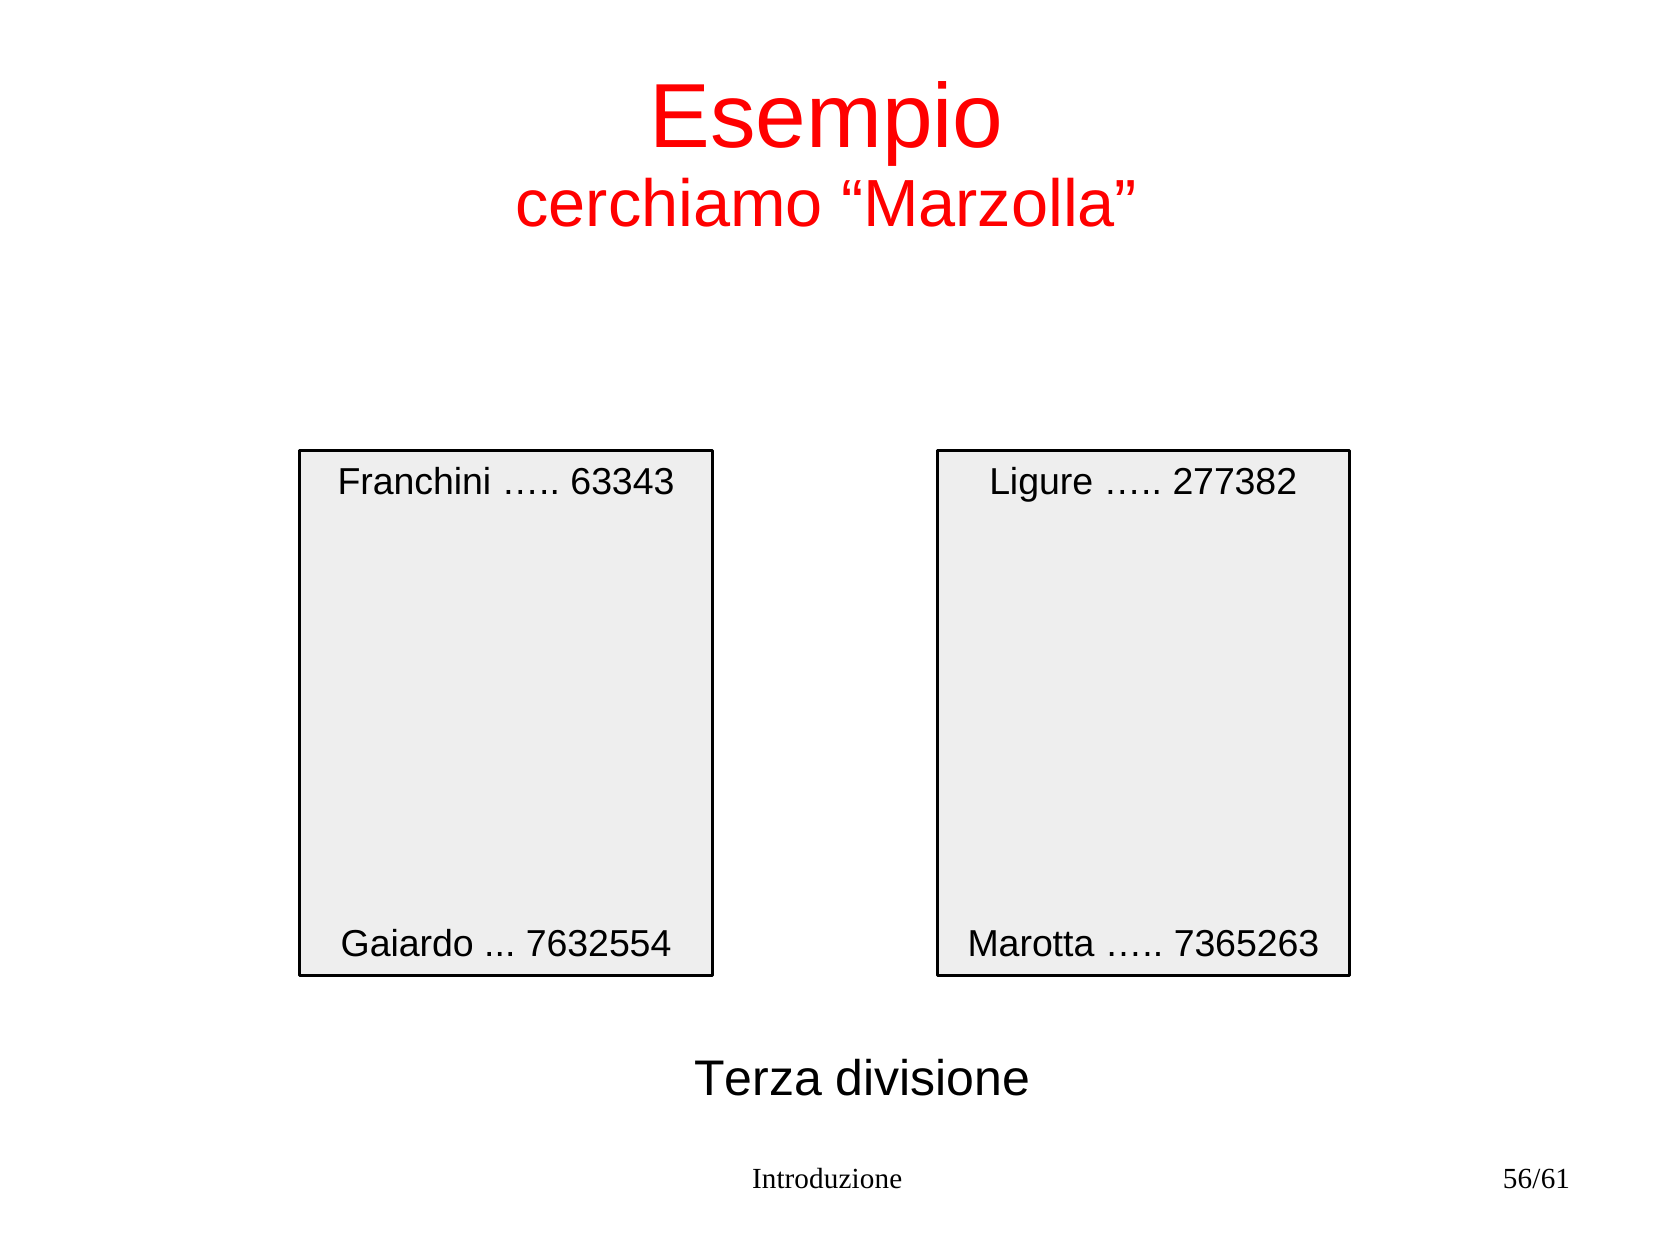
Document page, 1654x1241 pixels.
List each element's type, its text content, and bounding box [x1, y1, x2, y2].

text_box Franchini ….. 63343 Gaiardo ... 7632554 [299, 450, 713, 976]
text_box Ligure ….. 277382 Marotta ….. 7365263 [937, 450, 1350, 976]
text_box Terza divisione [374, 1050, 1350, 1107]
title Esempio cerchiamo “Marzolla” [82, 49, 1571, 257]
